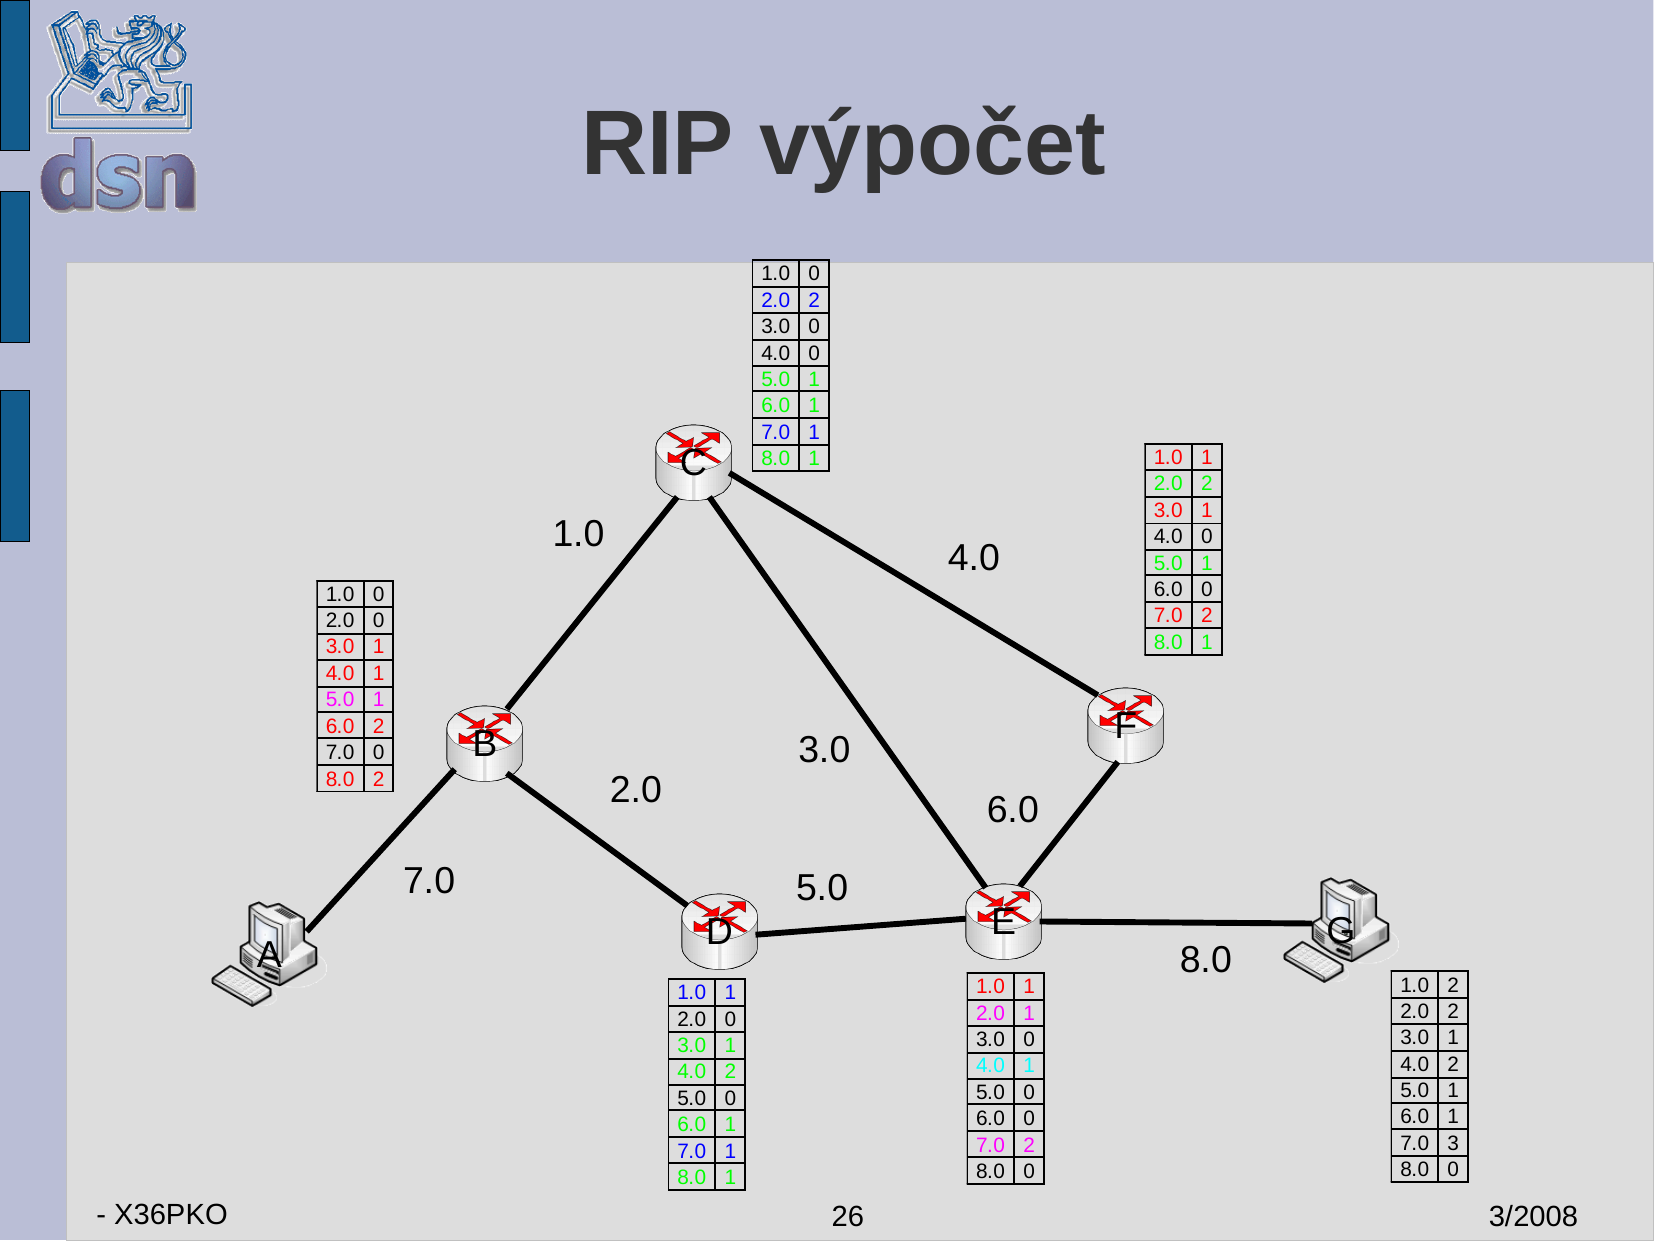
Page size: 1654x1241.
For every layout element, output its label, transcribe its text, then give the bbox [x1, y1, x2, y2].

picture [655, 424, 732, 501]
chart [1390, 970, 1470, 1185]
title RIP výpočet [210, 39, 1478, 247]
chart [966, 972, 1046, 1187]
text_box 8.0 [1165, 930, 1247, 988]
picture [1283, 877, 1399, 983]
text_box 2.0 [595, 760, 677, 818]
text_box 3.0 [783, 721, 866, 779]
text_box 4.0 [933, 528, 1015, 586]
picture [681, 893, 758, 970]
chart [668, 978, 747, 1192]
chart [316, 580, 396, 794]
text_box 6.0 [972, 781, 1054, 839]
picture [1087, 687, 1164, 764]
chart [1144, 443, 1224, 657]
text_box 5.0 [781, 859, 864, 917]
picture [446, 705, 523, 782]
text_box 1.0 [537, 505, 620, 563]
picture [10, 10, 223, 230]
picture [965, 883, 1042, 960]
chart [752, 259, 831, 474]
text_box 7.0 [388, 852, 471, 910]
picture [211, 901, 327, 1007]
